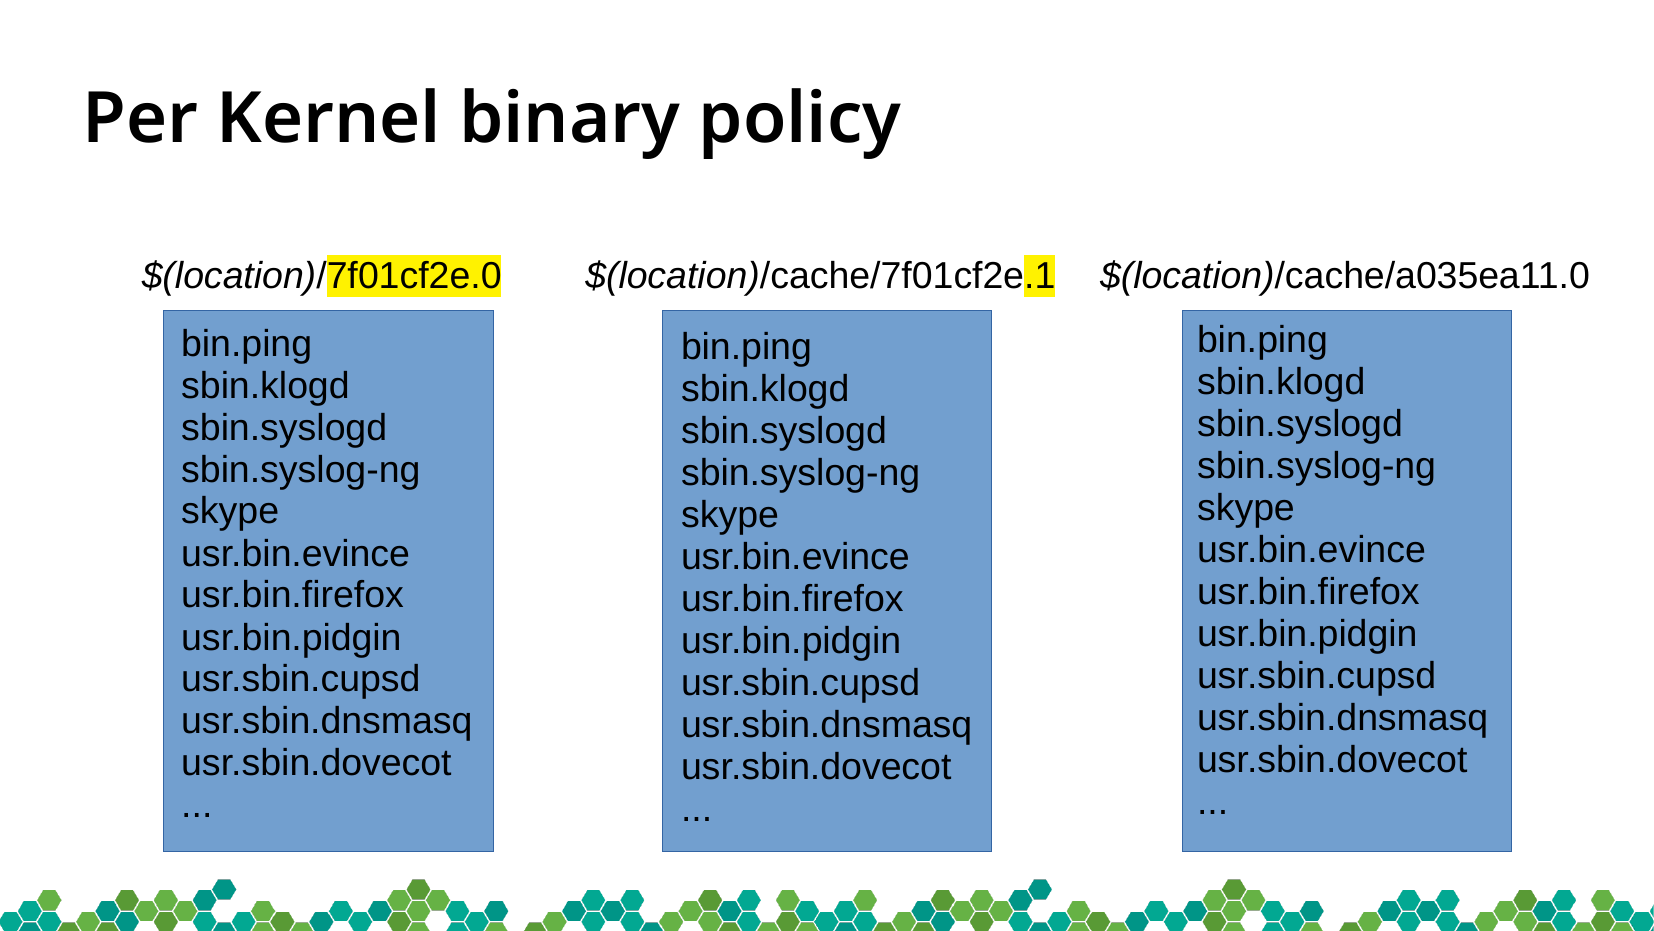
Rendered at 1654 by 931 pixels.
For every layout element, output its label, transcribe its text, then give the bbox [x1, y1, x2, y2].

text_box bin.ping sbin.klogd sbin.syslogd sbin.syslog-ng skype usr.bin.evince usr.bin.firefox usr.bin.pidgin usr.sbin.cupsd usr.sbin.dnsmasq usr.sbin.dovecot ... [166, 314, 488, 876]
picture [0, 871, 1654, 931]
text_box $(location)/cache/7f01cf2e.1 [570, 247, 1071, 305]
text_box [1504, 310, 1512, 852]
text_box $(location)/7f01cf2e.0 [127, 247, 517, 305]
text_box bin.ping sbin.klogd sbin.syslogd sbin.syslog-ng skype usr.bin.evince usr.bin.firefox usr.bin.pidgin usr.sbin.cupsd usr.sbin.dnsmasq usr.sbin.dovecot ... [1182, 310, 1504, 872]
text_box $(location)/cache/a035ea11.0 [1085, 246, 1608, 304]
title Per Kernel binary policy [82, 37, 1571, 193]
text_box bin.ping sbin.klogd sbin.syslogd sbin.syslog-ng skype usr.bin.evince usr.bin.firefox usr.bin.pidgin usr.sbin.cupsd usr.sbin.dnsmasq usr.sbin.dovecot ... [666, 318, 988, 880]
text_box [662, 310, 992, 852]
text_box [163, 310, 494, 852]
